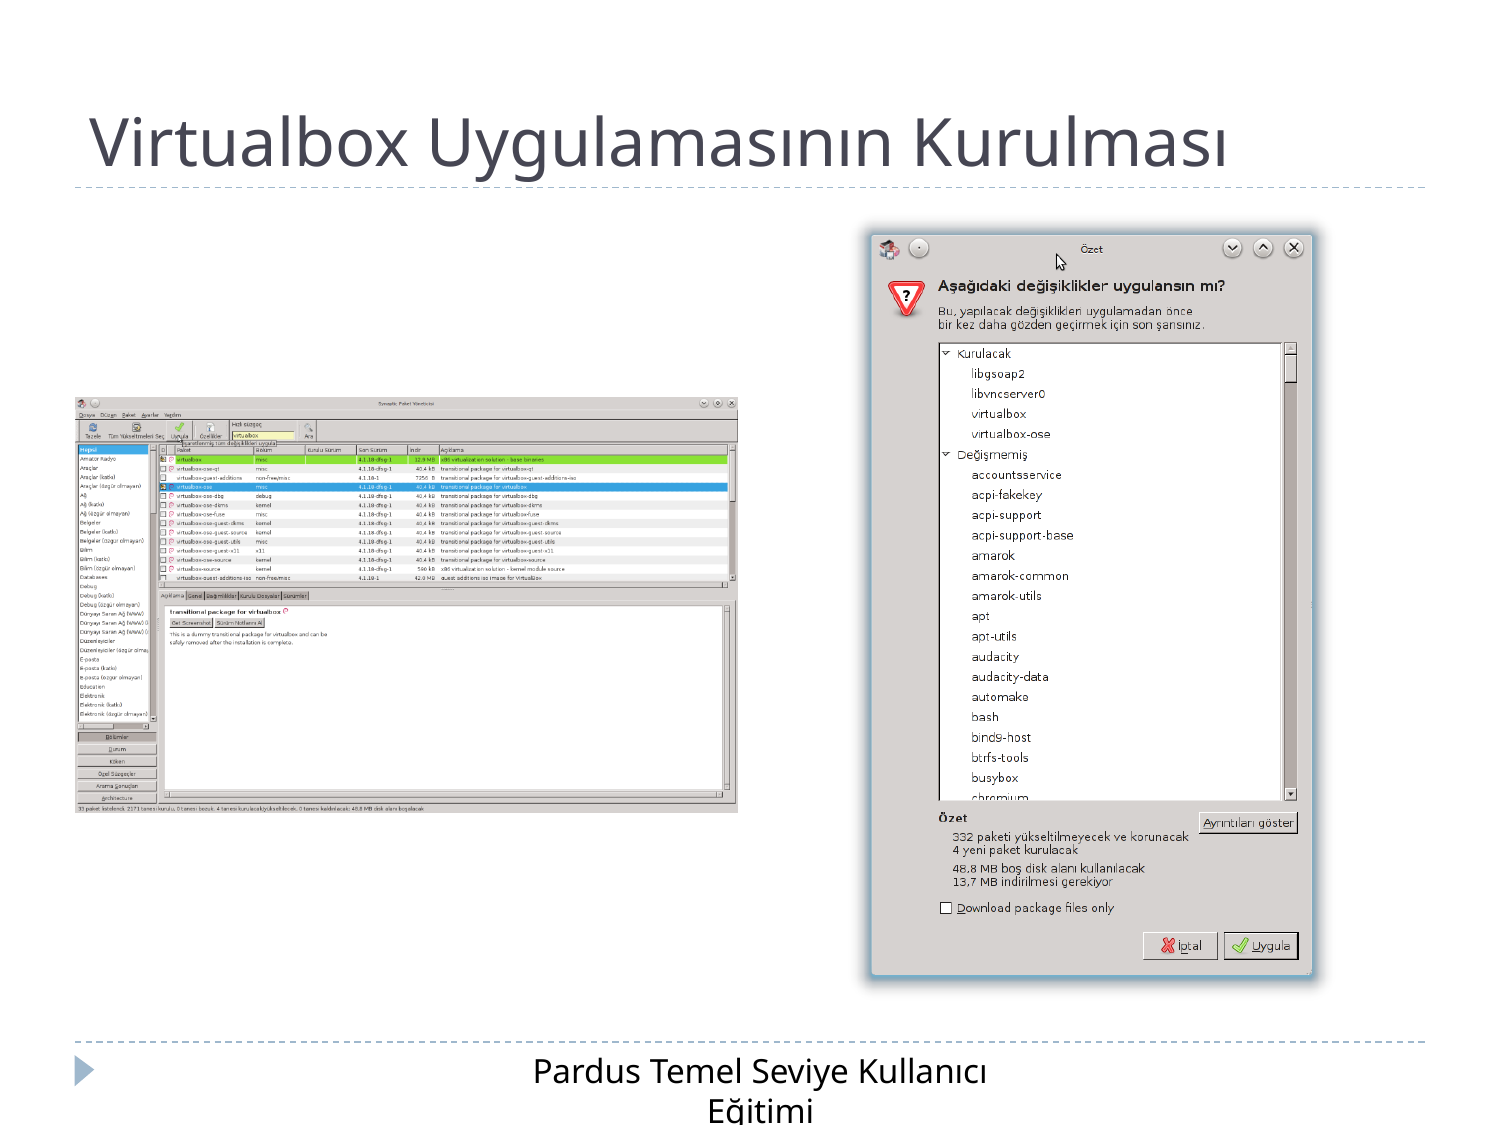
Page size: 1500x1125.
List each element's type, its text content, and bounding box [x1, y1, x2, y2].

title Virtualbox Uygulamasının Kurulması [75, 37, 1425, 188]
picture [836, 199, 1347, 1010]
picture [75, 397, 738, 813]
